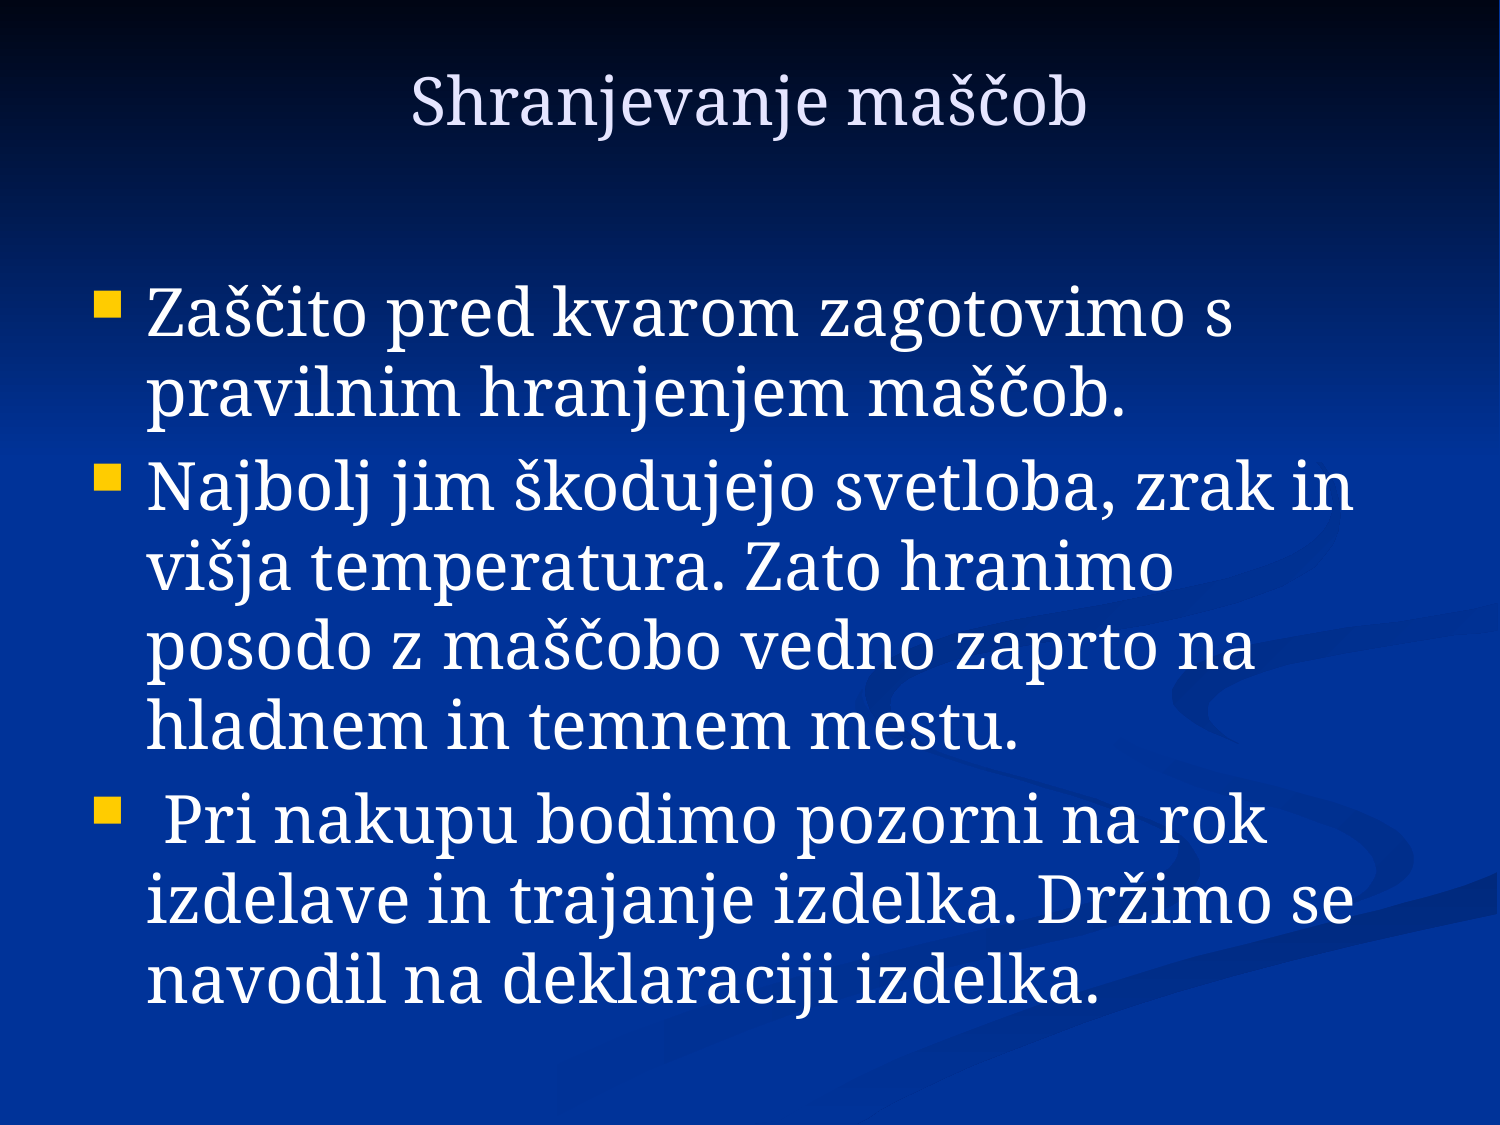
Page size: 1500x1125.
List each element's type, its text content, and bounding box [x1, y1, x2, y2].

title Shranjevanje maščob [75, 45, 1425, 233]
list Zaščito pred kvarom zagotovimo s pravilnim hranjenjem maščob. Najbolj jim škodujejo svetloba, zrak in višja temperatura. Zato hranimo posodo z maščobo vedno zaprto na hladnem in temnem mestu. Pri nakupu bodimo pozorni na rok izdelave in trajanje izdelka. Držimo se navodil na deklaraciji izdelka. [75, 262, 1425, 1005]
